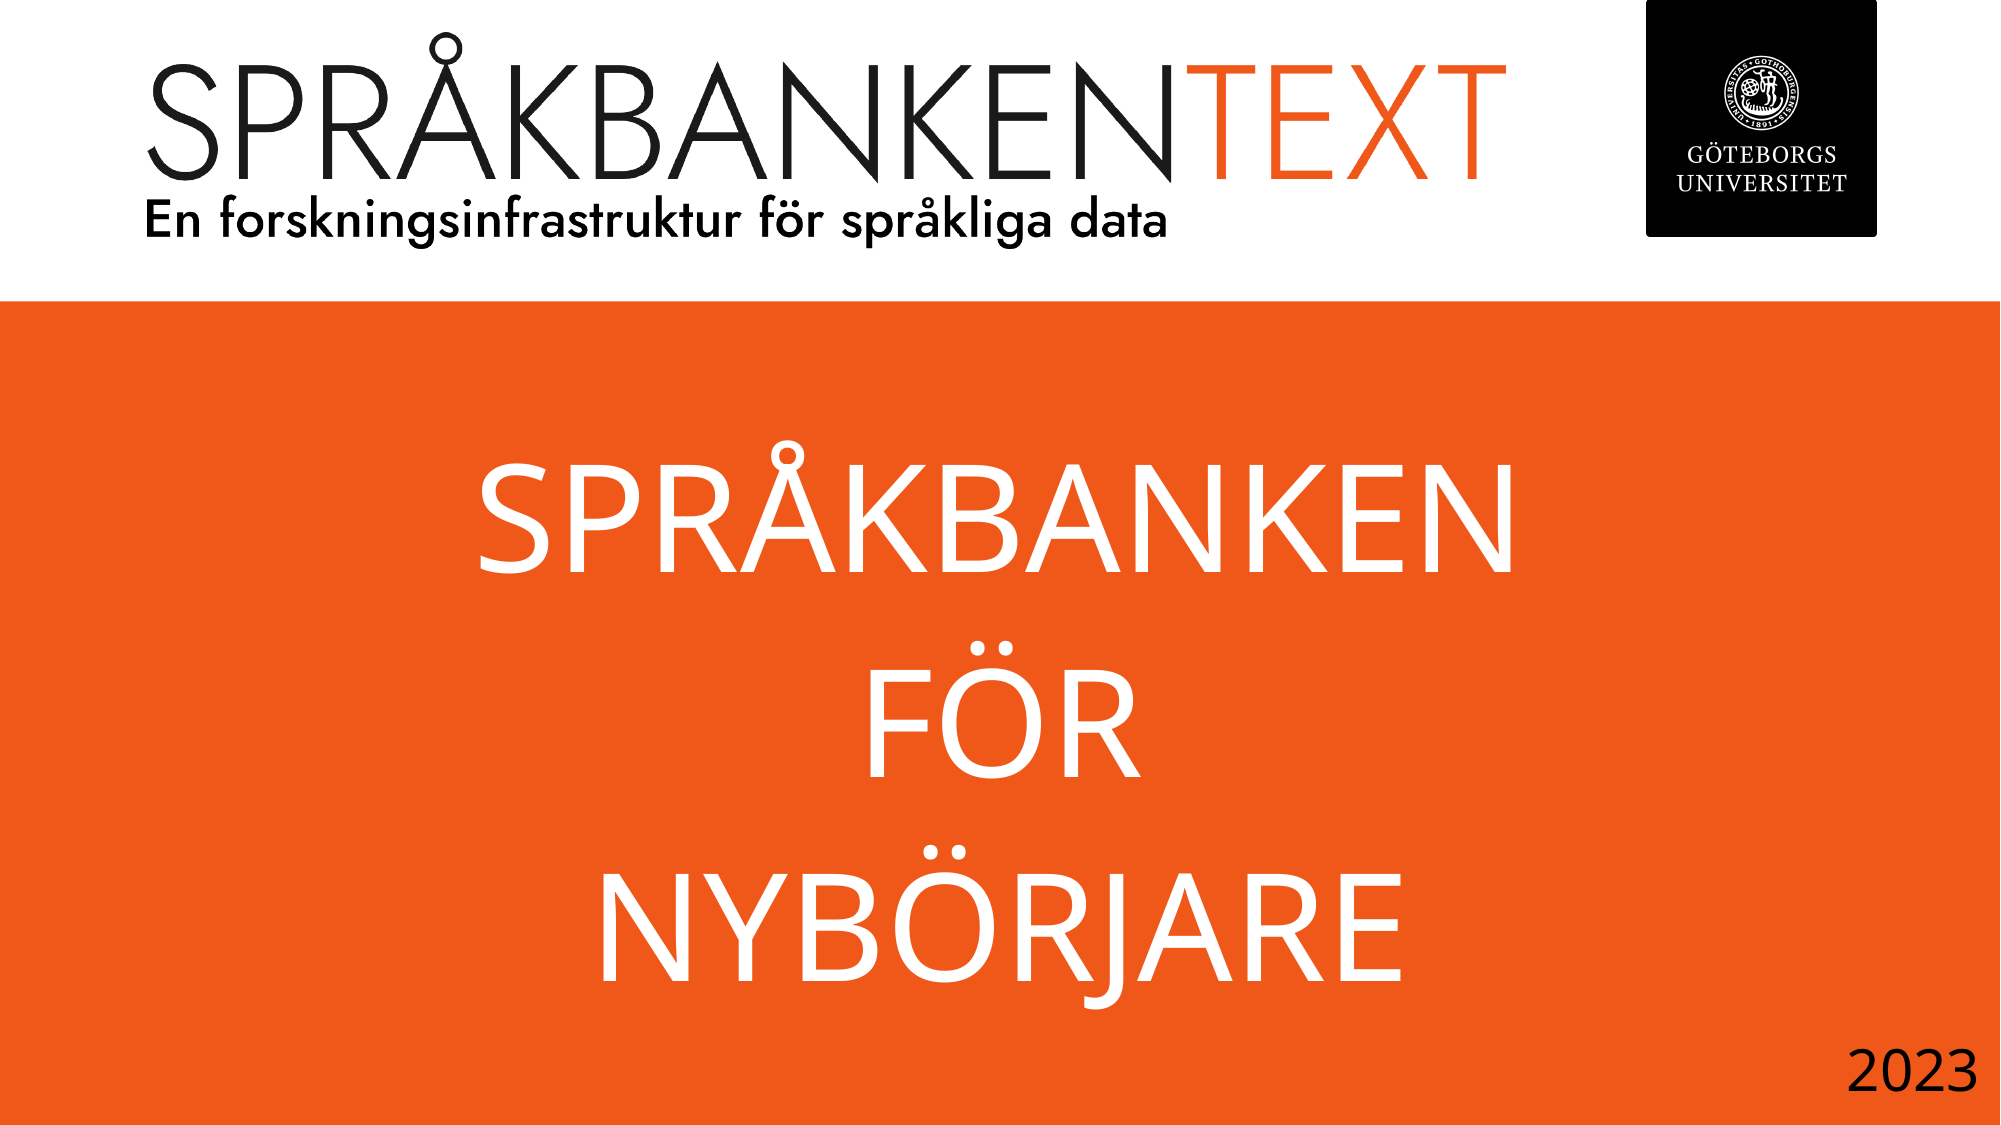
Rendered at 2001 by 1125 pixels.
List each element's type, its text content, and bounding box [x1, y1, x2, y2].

text_box [0, 0, 2001, 302]
title Språkbanken för nybörjare [137, 393, 1863, 1045]
picture [1646, 0, 1877, 237]
picture [147, 32, 1506, 249]
list 2023 [1742, 1033, 1995, 1125]
